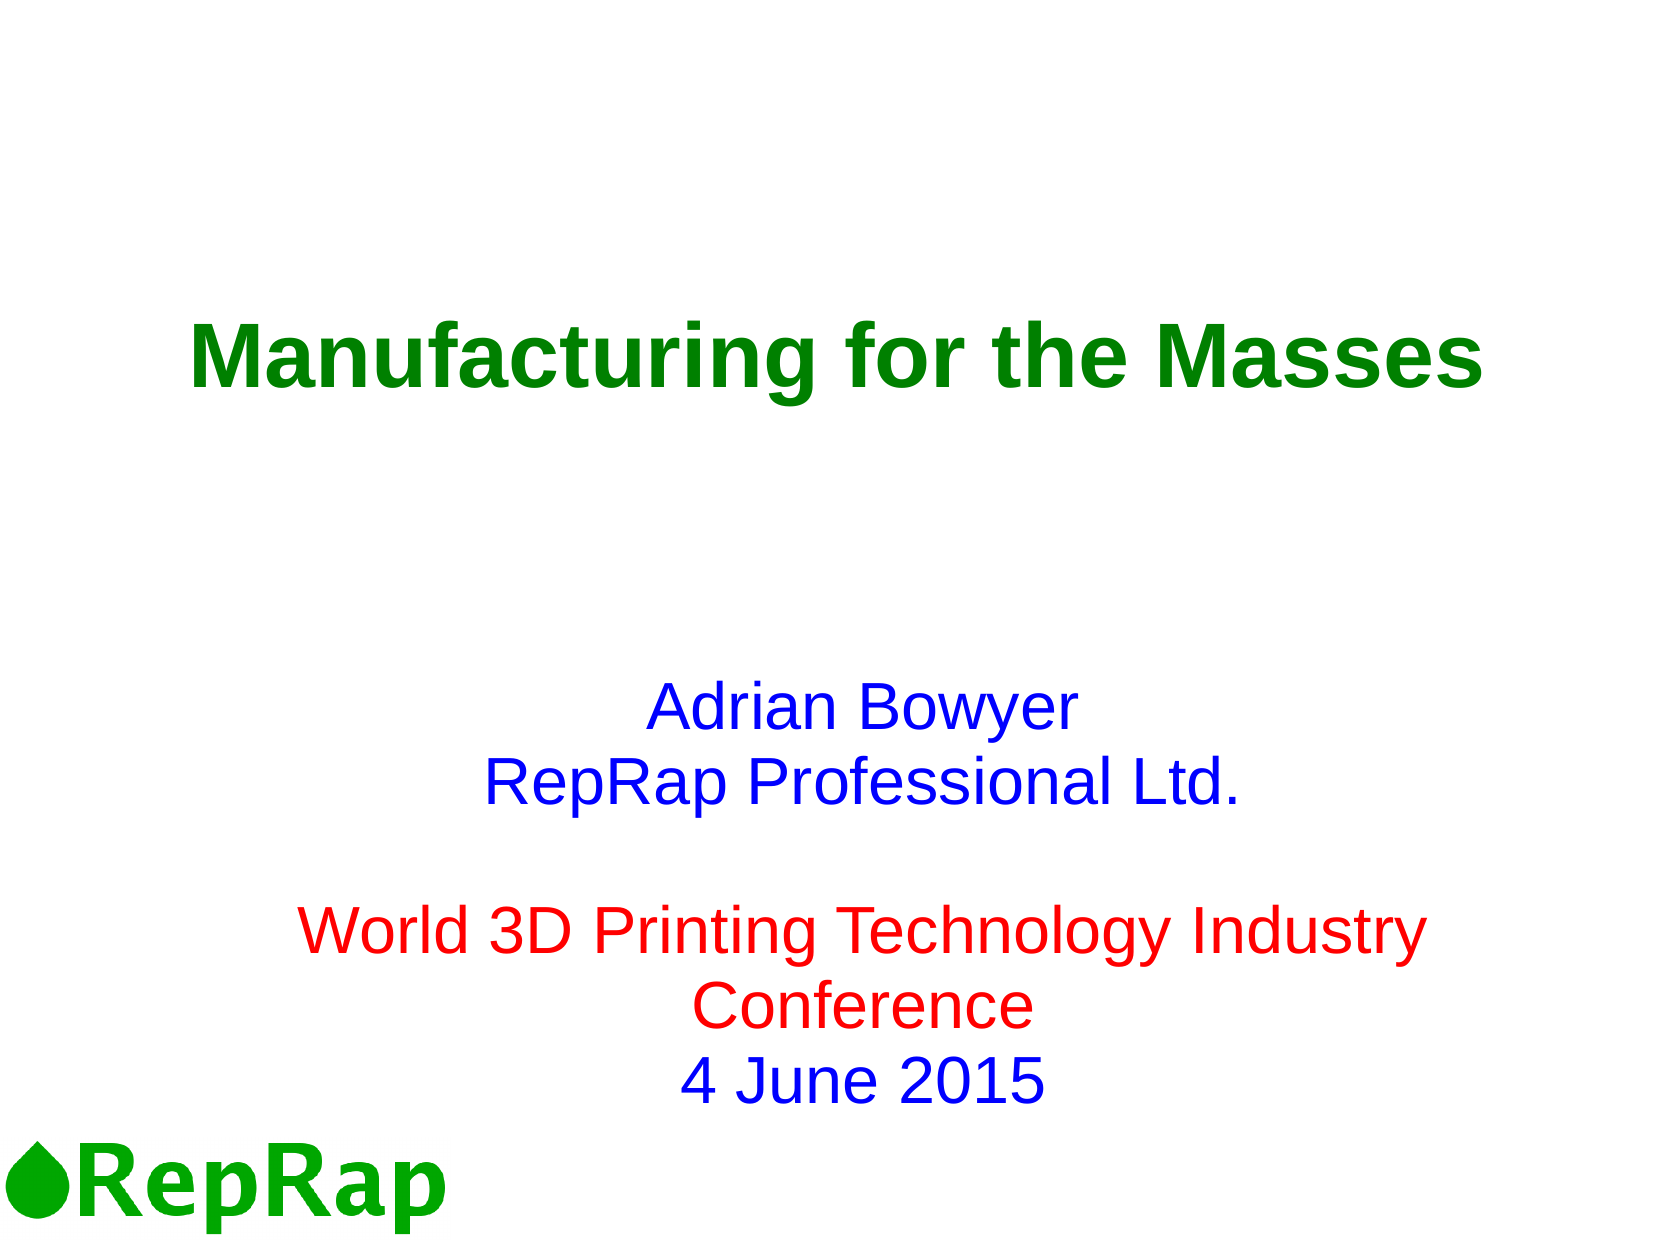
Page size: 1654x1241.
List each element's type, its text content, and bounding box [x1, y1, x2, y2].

subtitle Adrian Bowyer RepRap Professional Ltd. World 3D Printing Technology Industry Conference 4 June 2015 [119, 491, 1608, 1241]
picture [0, 1137, 451, 1240]
title Manufacturing for the Masses [93, 289, 1582, 526]
